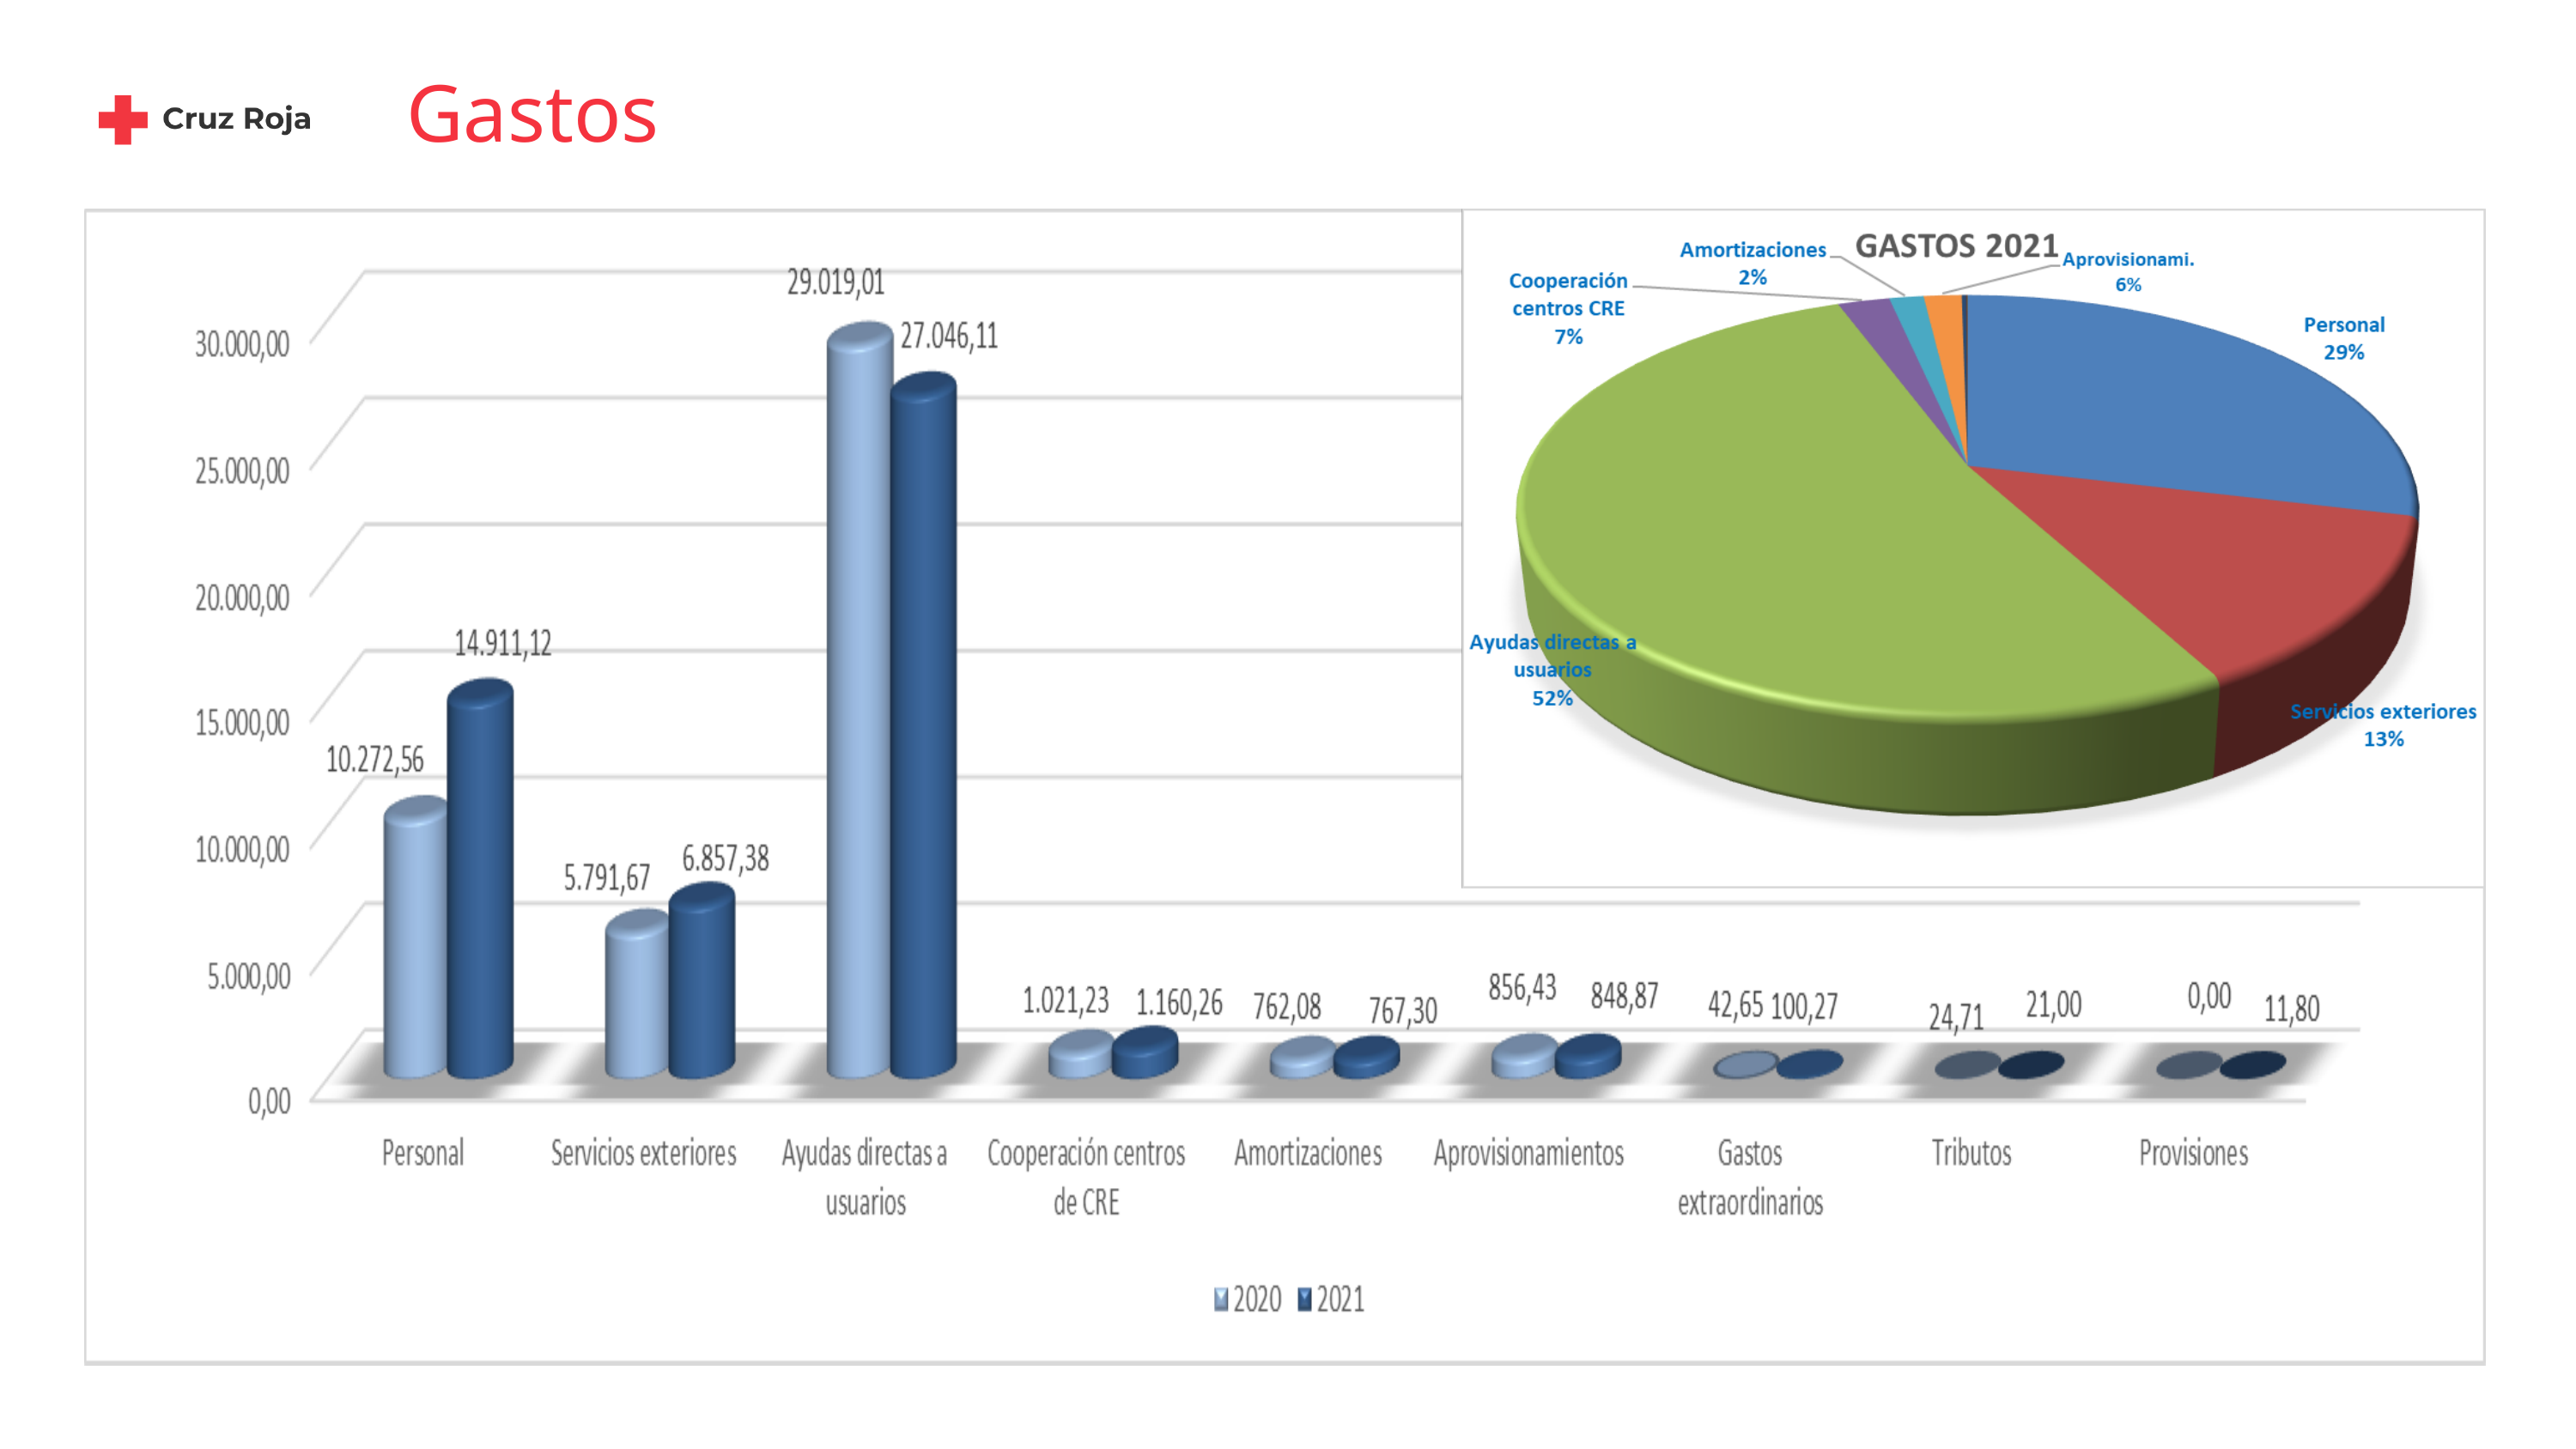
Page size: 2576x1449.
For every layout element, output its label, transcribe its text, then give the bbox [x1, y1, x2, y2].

text_box Gastos [393, 75, 2501, 165]
picture [84, 209, 2486, 1366]
